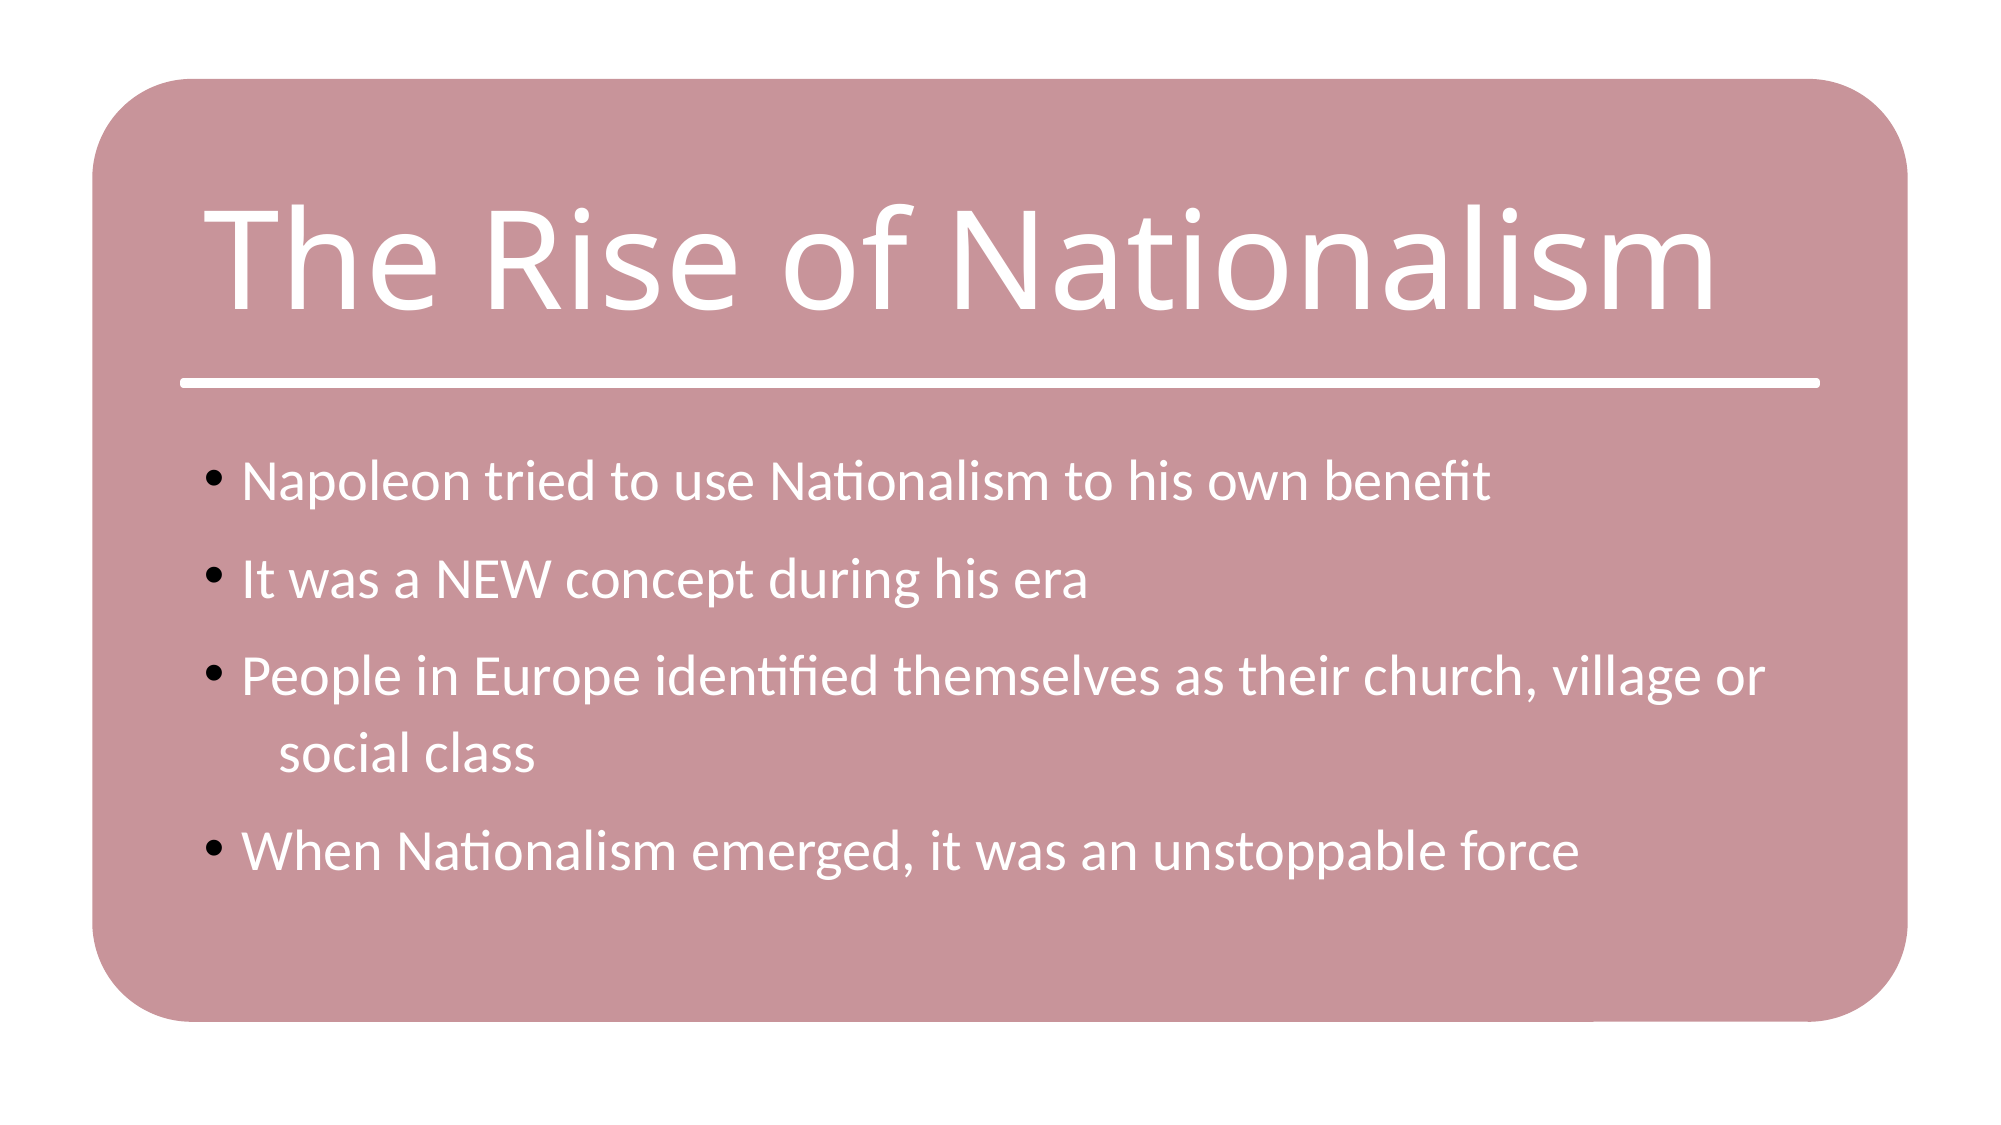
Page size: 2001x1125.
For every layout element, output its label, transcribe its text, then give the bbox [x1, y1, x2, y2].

text_box [0, 0, 2000, 1125]
title The Rise of Nationalism [188, 145, 1812, 364]
list Napoleon tried to use Nationalism to his own benefit It was a NEW concept during his era People in Europe identified themselves as their church, village or social class When Nationalism emerged, it was an unstoppable force [188, 427, 1812, 967]
